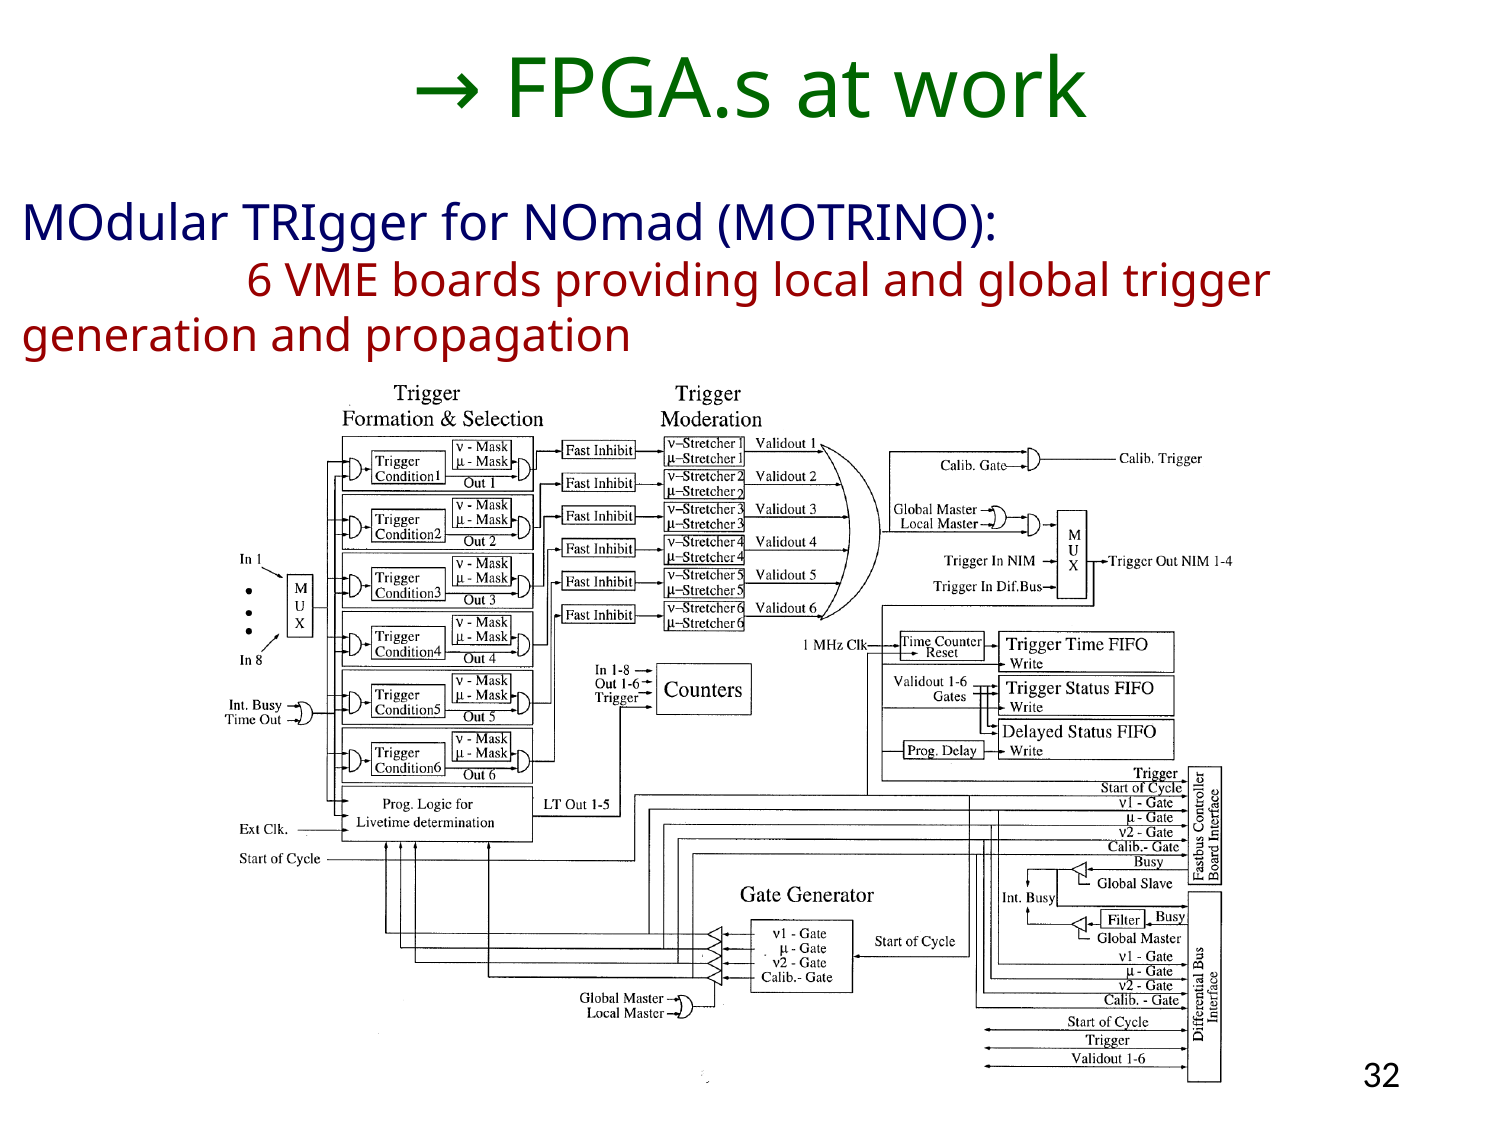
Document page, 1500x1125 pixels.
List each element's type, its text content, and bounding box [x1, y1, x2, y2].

title MOdular TRIgger for NOmad (MOTRINO): 6 VME boards providing local and global trigger generation and propagation [6, 148, 1495, 402]
picture [206, 402, 1257, 1091]
title → FPGA.s at work [6, 0, 1495, 148]
